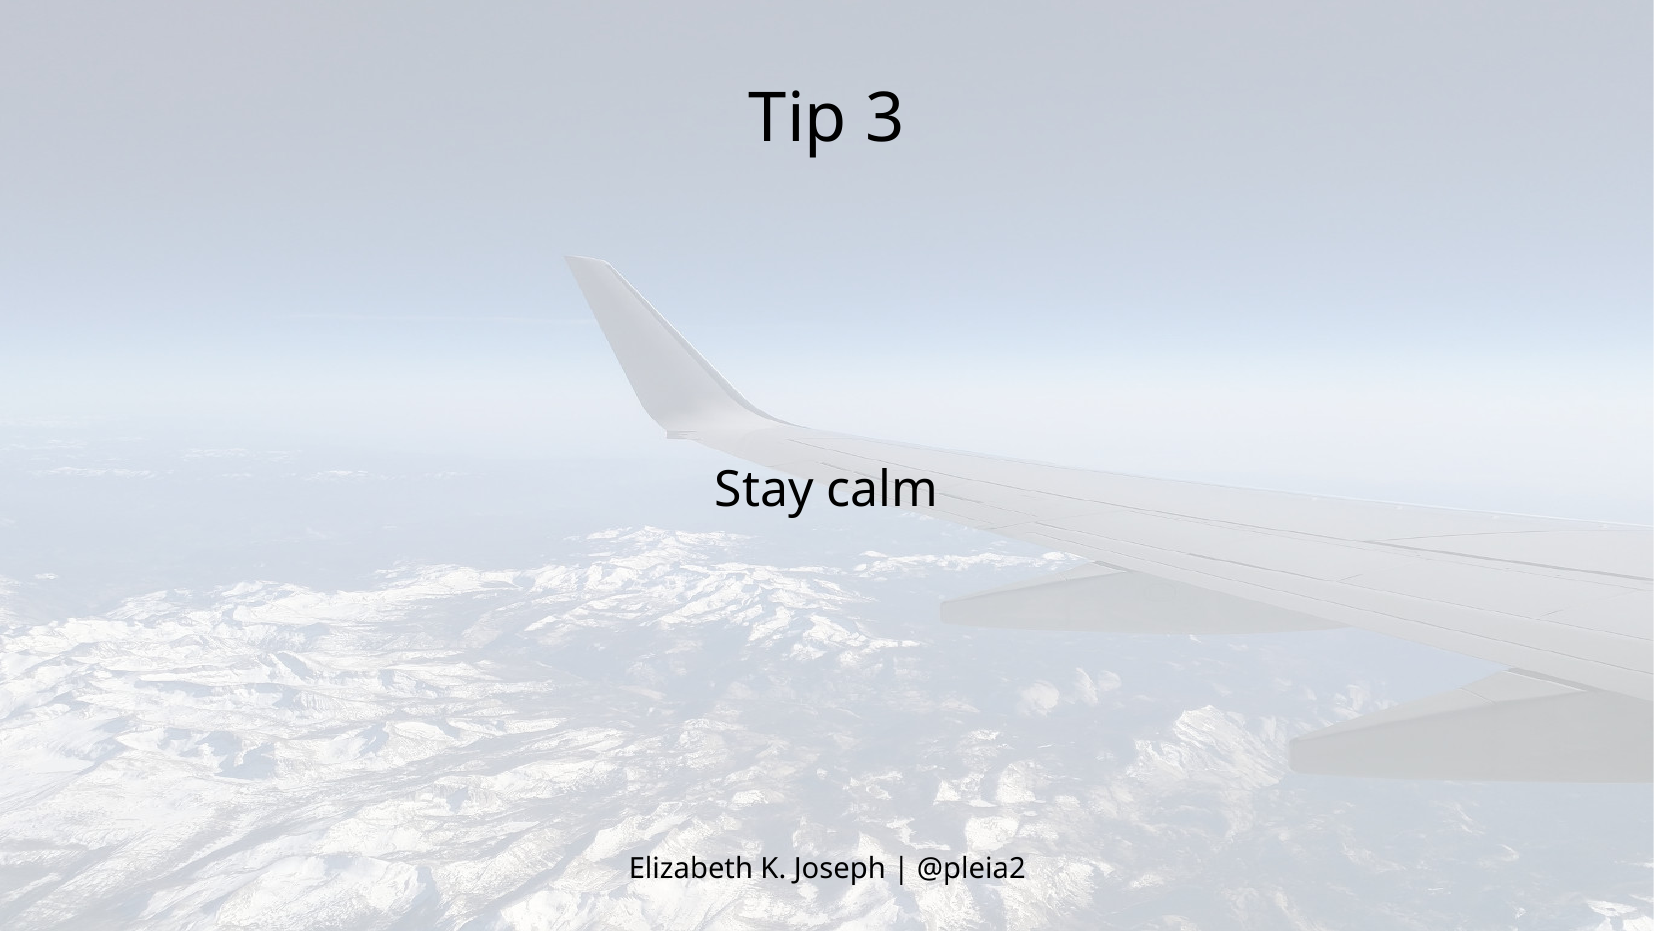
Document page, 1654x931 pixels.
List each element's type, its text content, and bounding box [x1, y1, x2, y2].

subtitle Stay calm [82, 217, 1571, 758]
picture [0, 0, 1654, 931]
title Tip 3 [82, 37, 1571, 193]
